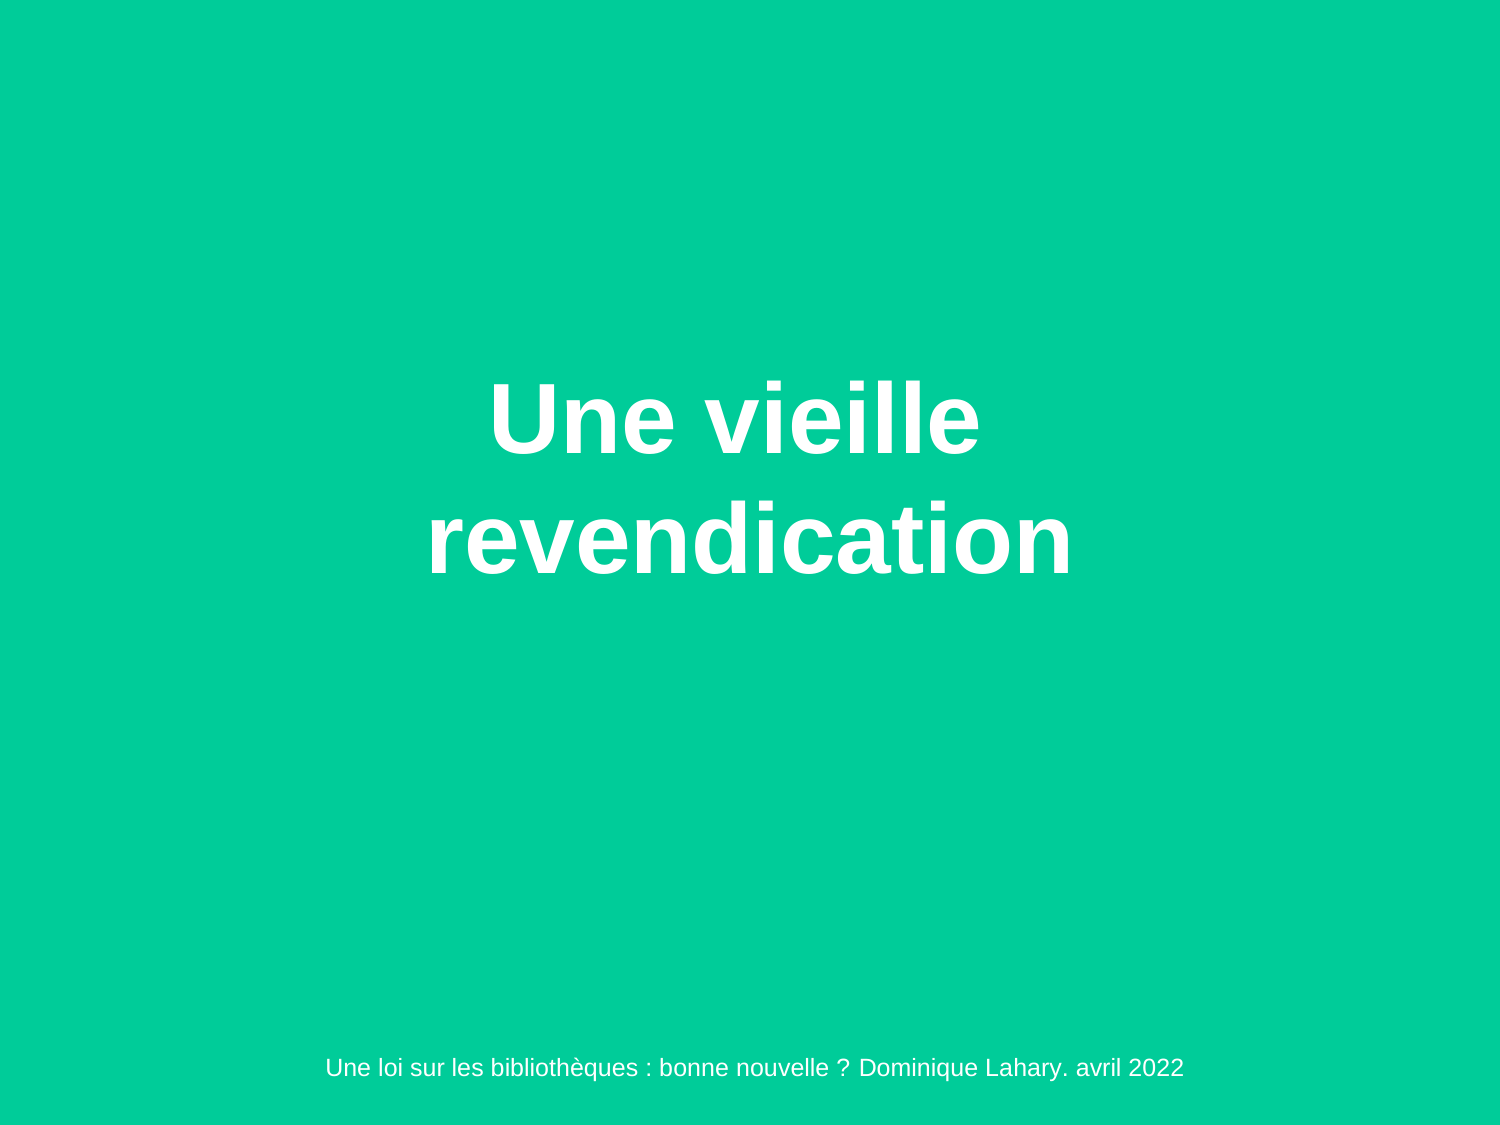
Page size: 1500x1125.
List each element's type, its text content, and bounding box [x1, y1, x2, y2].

text_box Une loi sur les bibliothèques : bonne nouvelle ? Dominique Lahary. avril 2022 [55, 1044, 1456, 1120]
list Une vieille revendication [53, 113, 1391, 764]
